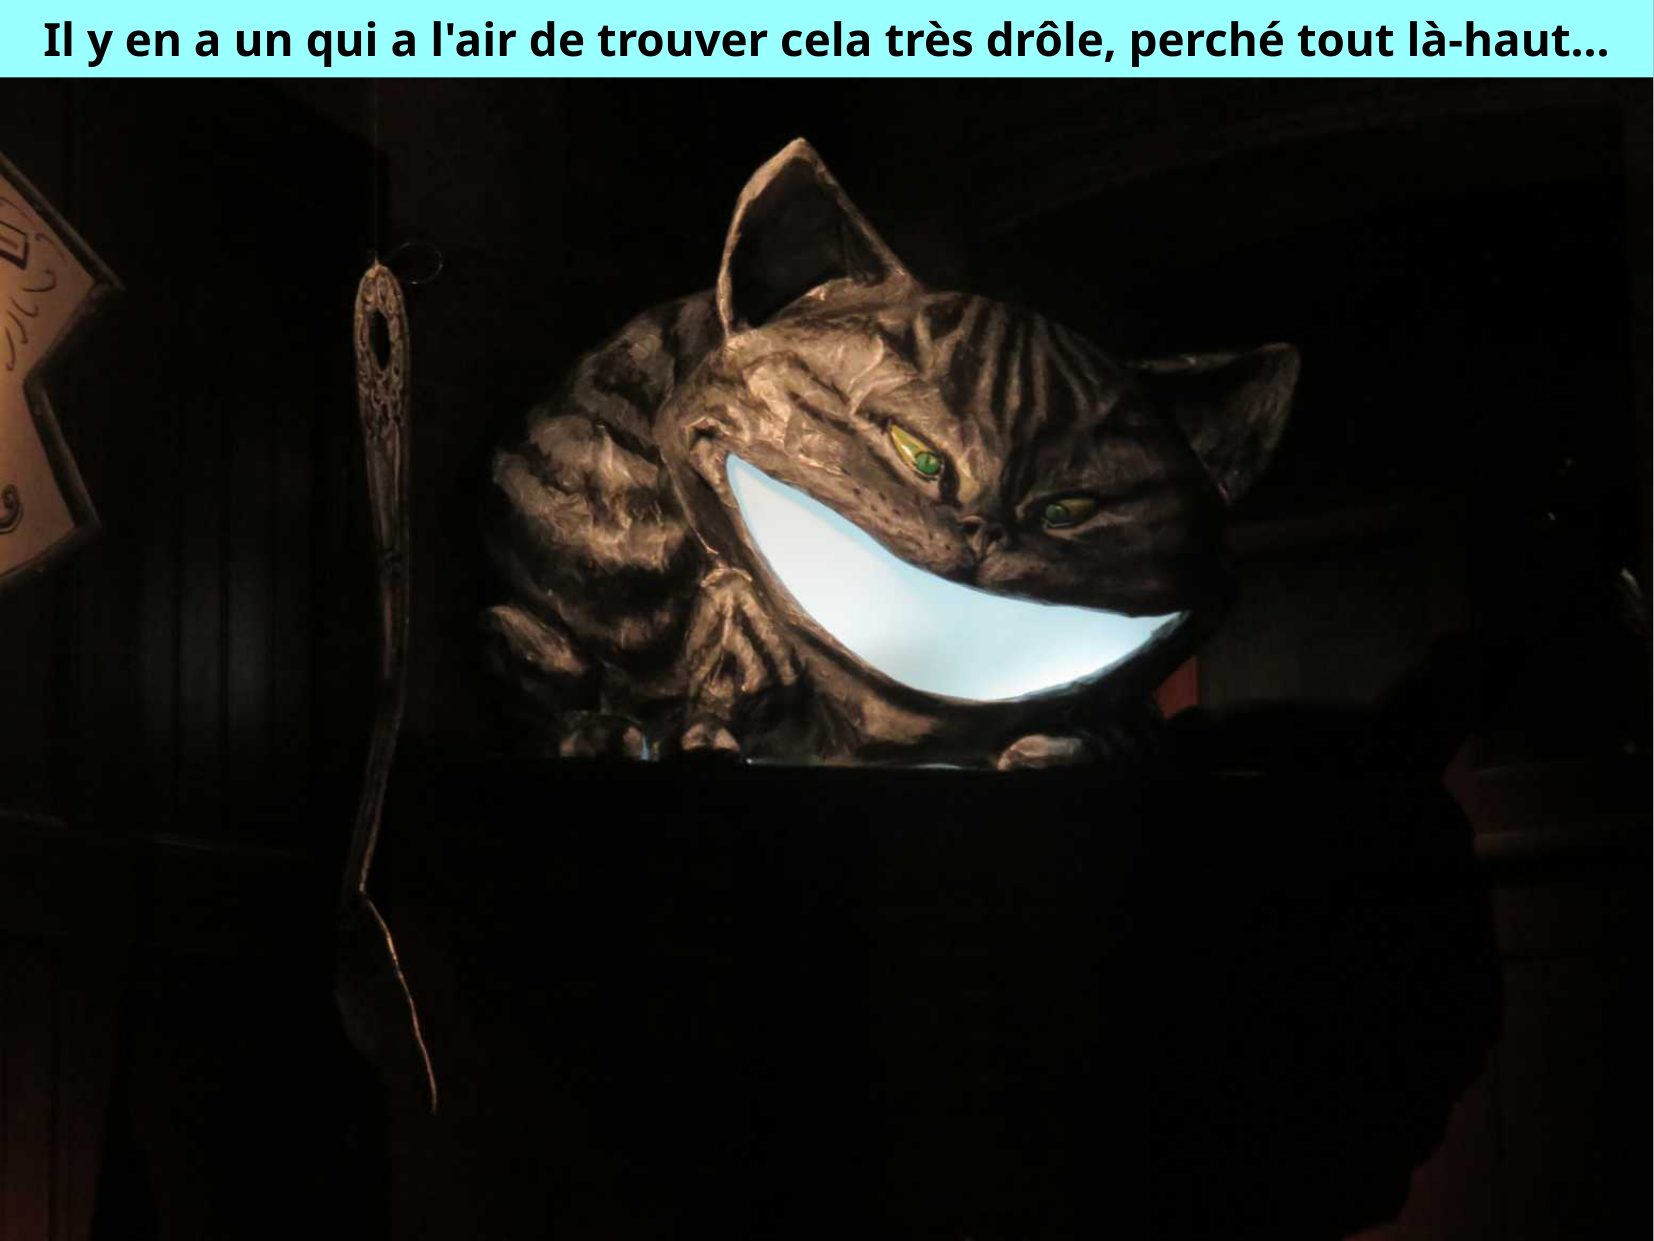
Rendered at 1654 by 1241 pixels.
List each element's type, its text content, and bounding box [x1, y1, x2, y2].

text_box Il y en a un qui a l'air de trouver cela très drôle, perché tout là-haut... [0, 0, 1654, 73]
picture [0, 78, 1654, 1241]
